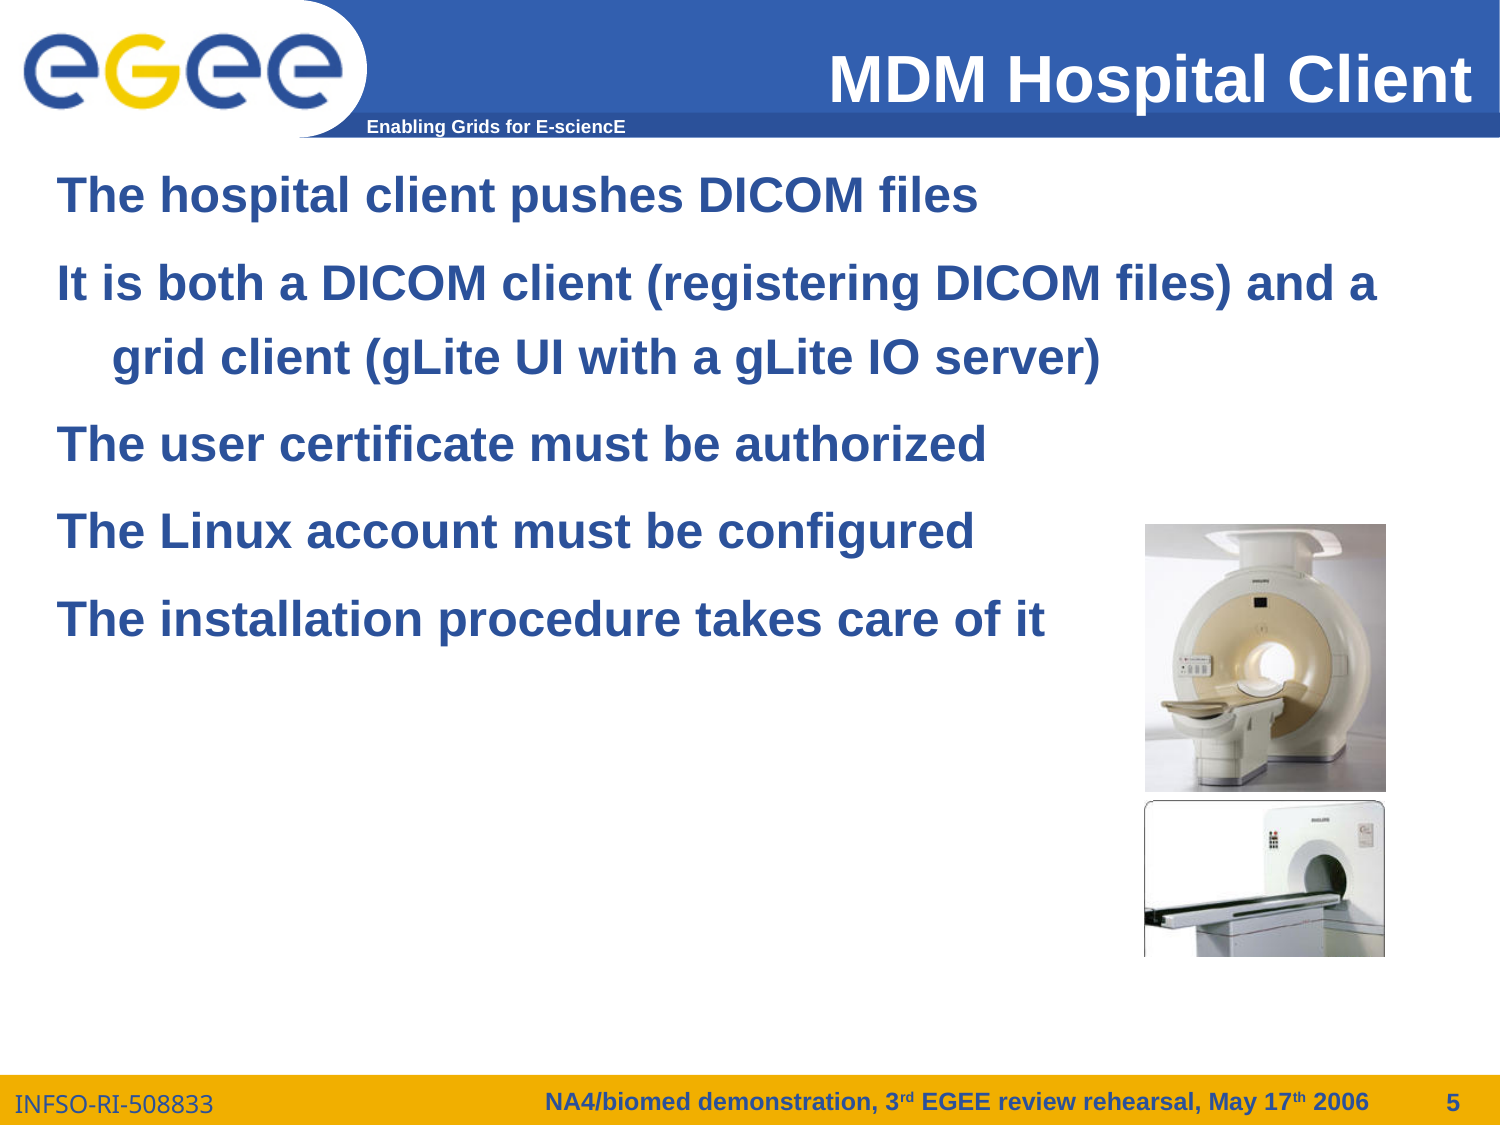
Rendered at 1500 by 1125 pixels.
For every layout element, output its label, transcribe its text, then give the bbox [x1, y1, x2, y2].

picture [1144, 800, 1385, 958]
title MDM Hospital Client [369, 10, 1474, 124]
picture [18, 30, 349, 112]
picture [1145, 524, 1386, 792]
list The hospital client pushes DICOM files It is both a DICOM client (registering DICOM files) and a grid client (gLite UI with a gLite IO server) The user certificate must be authorized The Linux account must be configured The installation procedure takes care of it [56, 148, 1465, 1039]
